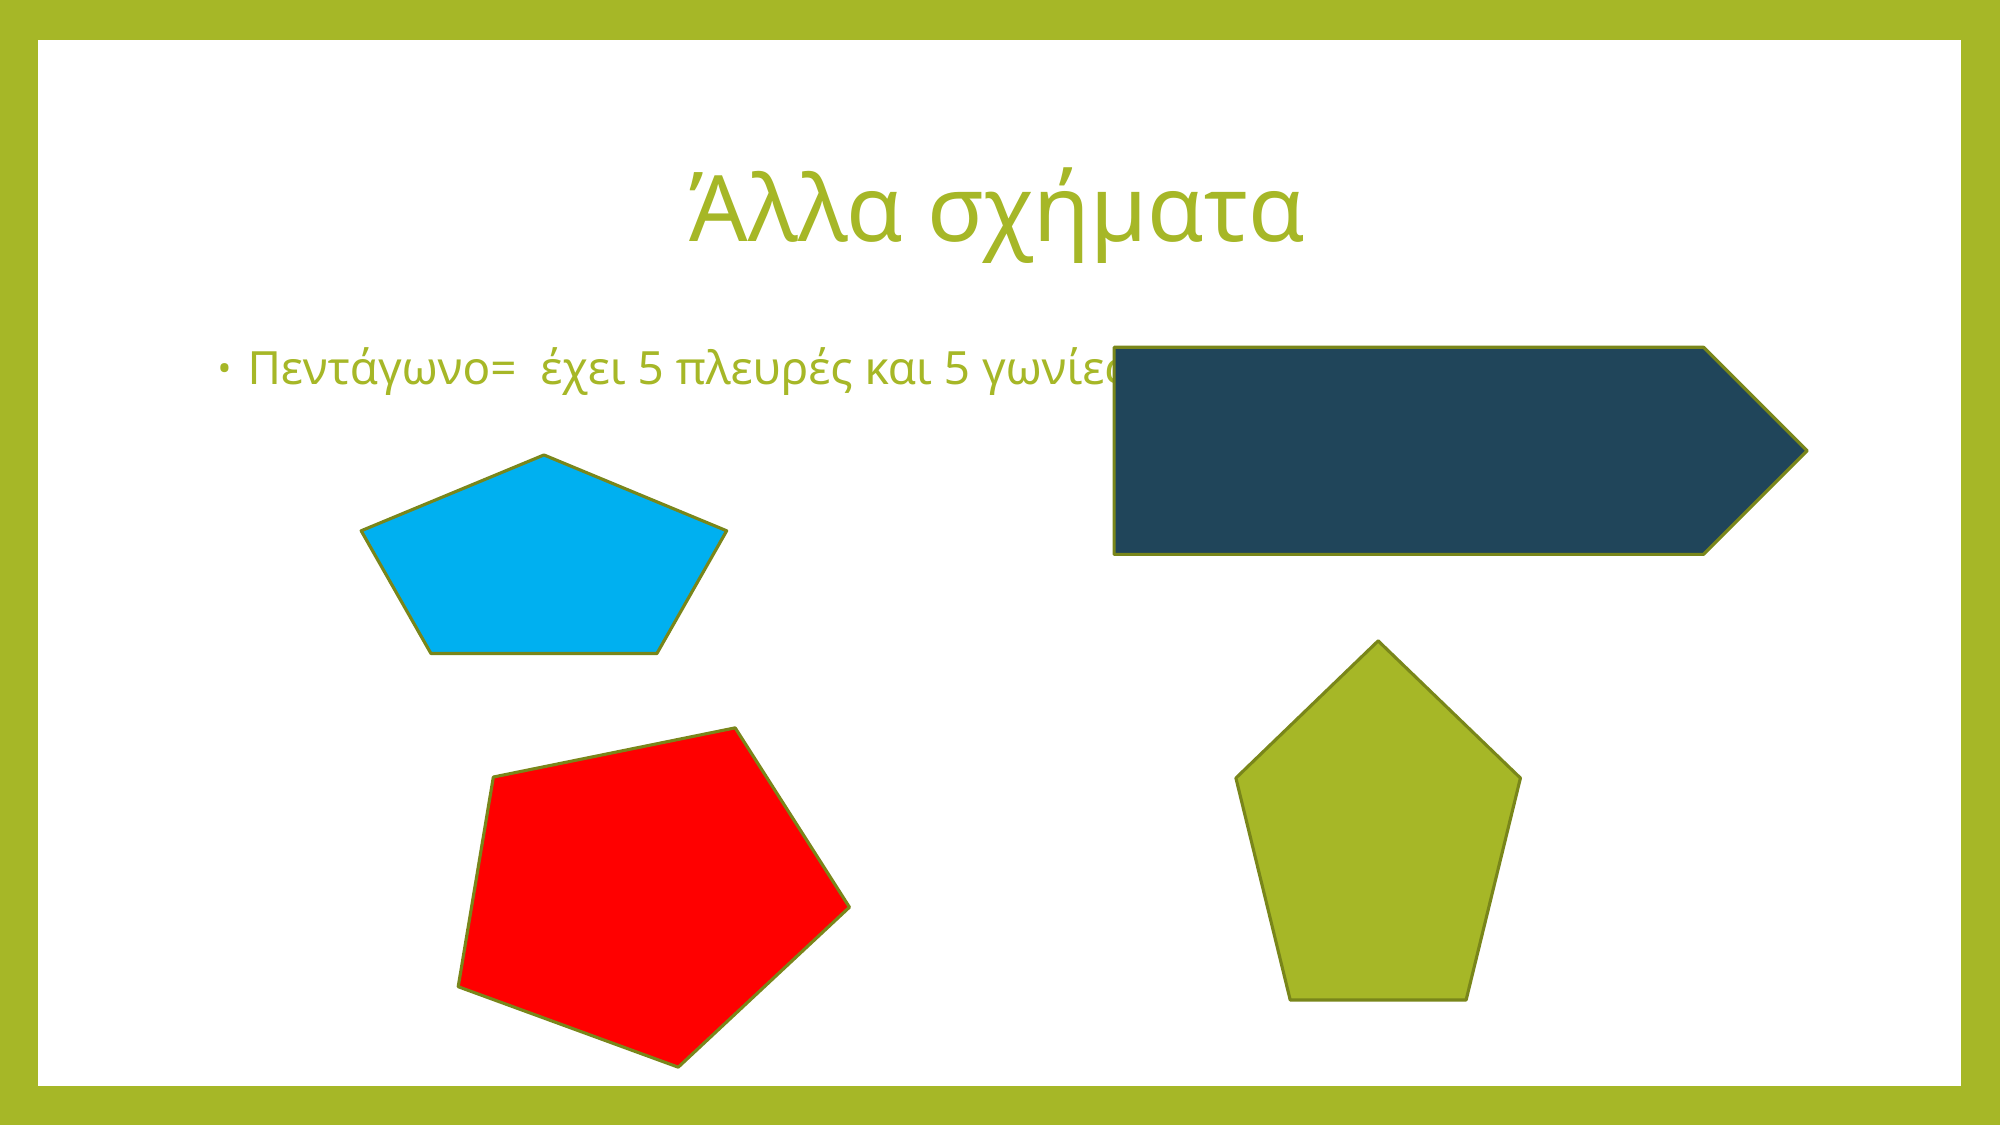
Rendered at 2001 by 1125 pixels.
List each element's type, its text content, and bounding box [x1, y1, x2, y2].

text_box [1114, 347, 1808, 555]
text_box [458, 727, 850, 1068]
title Άλλα σχήματα [187, 99, 1808, 323]
list Πεντάγωνο= έχει 5 πλευρές και 5 γωνίες [187, 337, 1808, 1000]
text_box [1235, 640, 1521, 1001]
text_box [361, 454, 727, 654]
